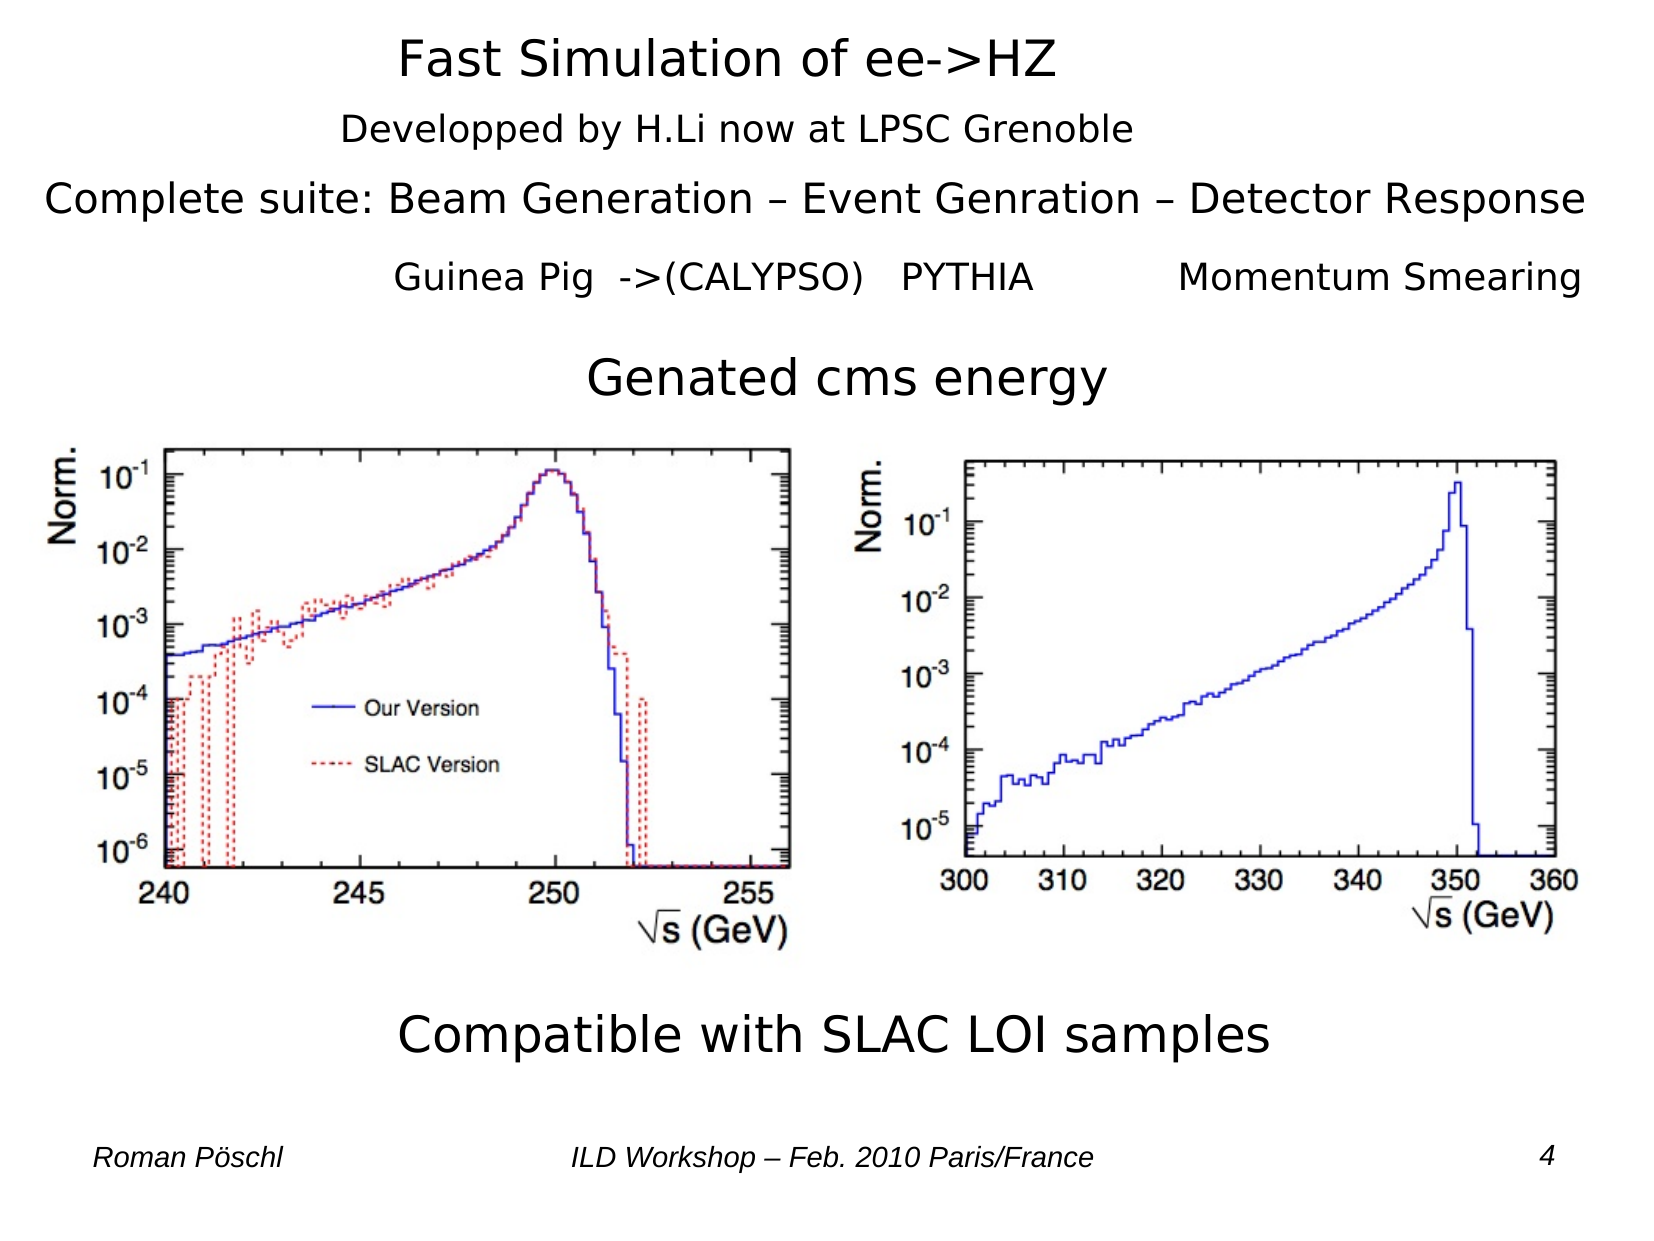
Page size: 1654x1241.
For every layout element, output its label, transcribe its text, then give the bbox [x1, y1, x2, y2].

text_box Complete suite: Beam Generation – Event Genration – Detector Response [44, 174, 1597, 224]
text_box Developped by H.Li now at LPSC Grenoble [340, 108, 1129, 174]
text_box Genated cms energy [586, 348, 1114, 407]
picture [29, 417, 1652, 993]
text_box Fast Simulation of ee->HZ [397, 29, 1044, 88]
text_box Guinea Pig ->(CALYPSO) PYTHIA Momentum Smearing [393, 255, 1559, 300]
text_box Compatible with SLAC LOI samples [397, 1006, 1254, 1065]
